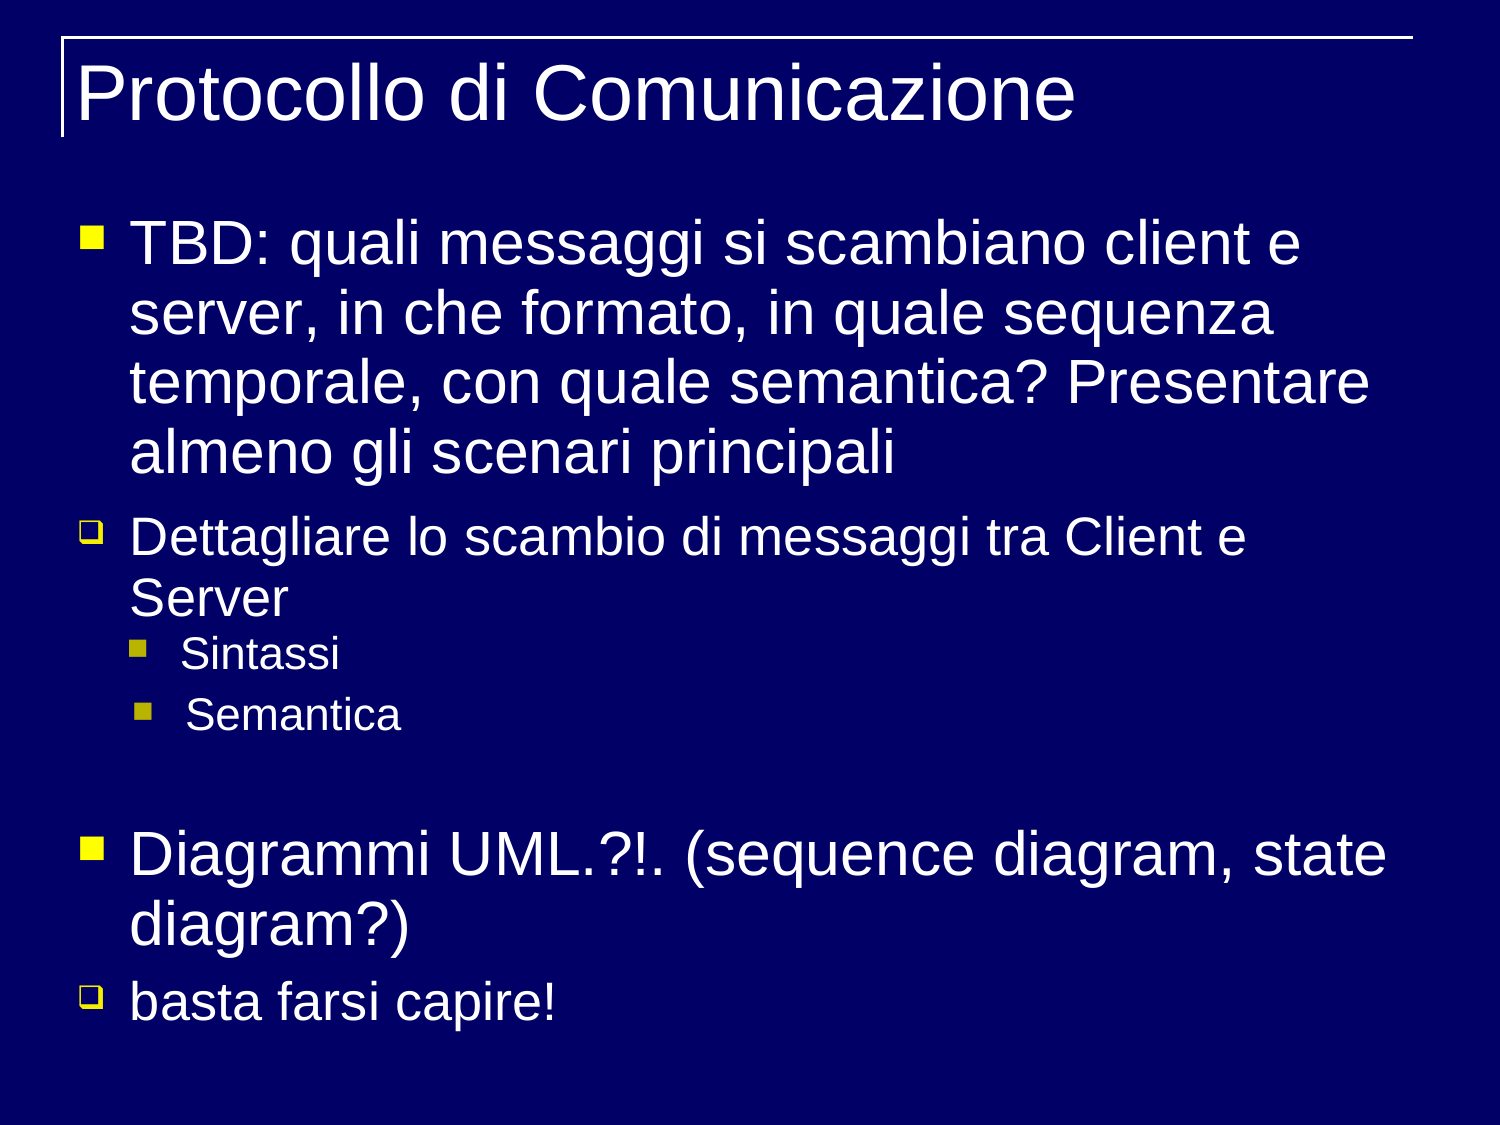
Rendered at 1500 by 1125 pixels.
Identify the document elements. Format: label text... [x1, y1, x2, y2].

title Protocollo di Comunicazione [74, 45, 1423, 156]
list TBD: quali messaggi si scambiano client e server, in che formato, in quale sequenza temporale, con quale semantica? Presentare almeno gli scenari principali Dettagliare lo scambio di messaggi tra Client e Server Sintassi Semantica Diagrammi UML.?!. (sequence diagram, state diagram?) basta farsi capire! [75, 207, 1424, 1058]
